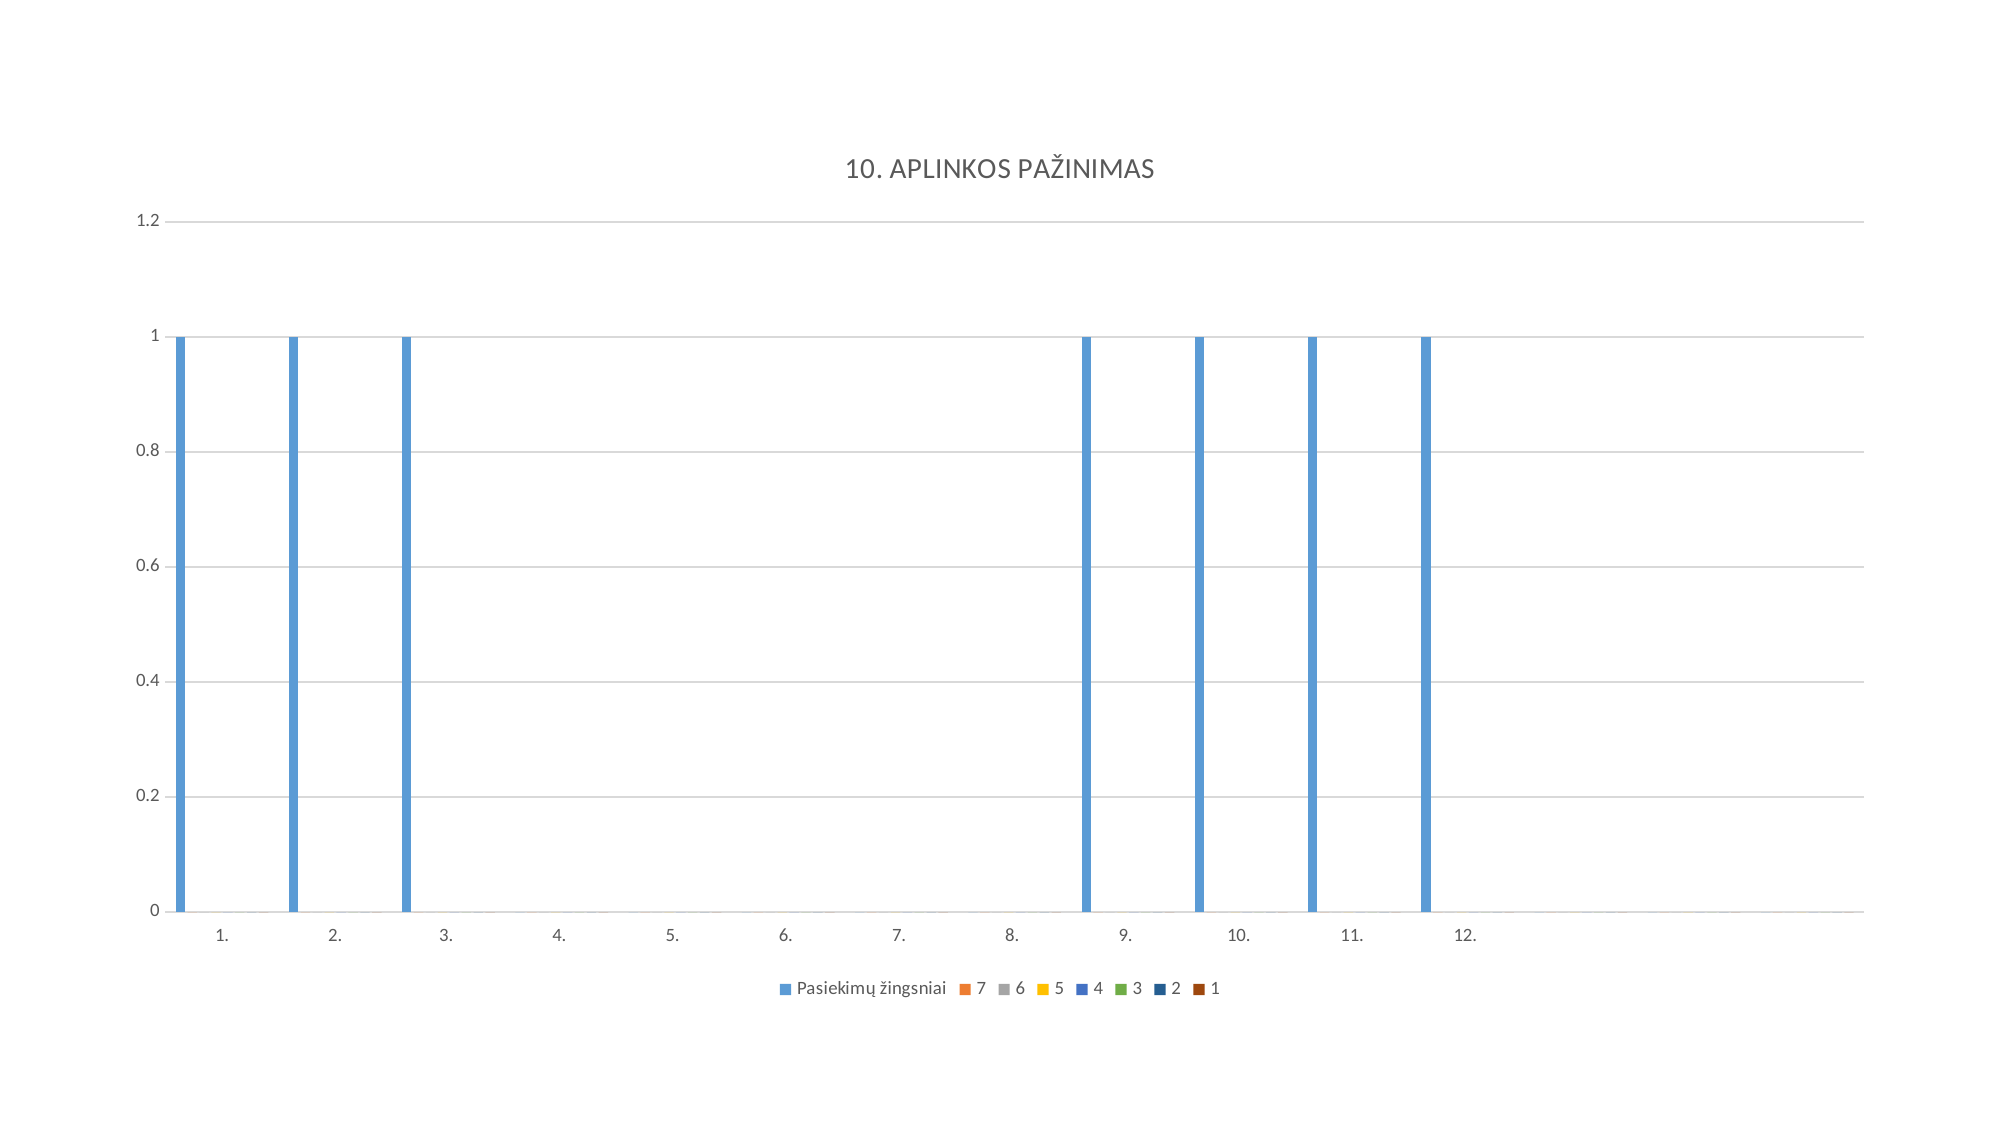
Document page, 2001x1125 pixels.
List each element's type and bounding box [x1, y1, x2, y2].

chart [99, 122, 1900, 1005]
